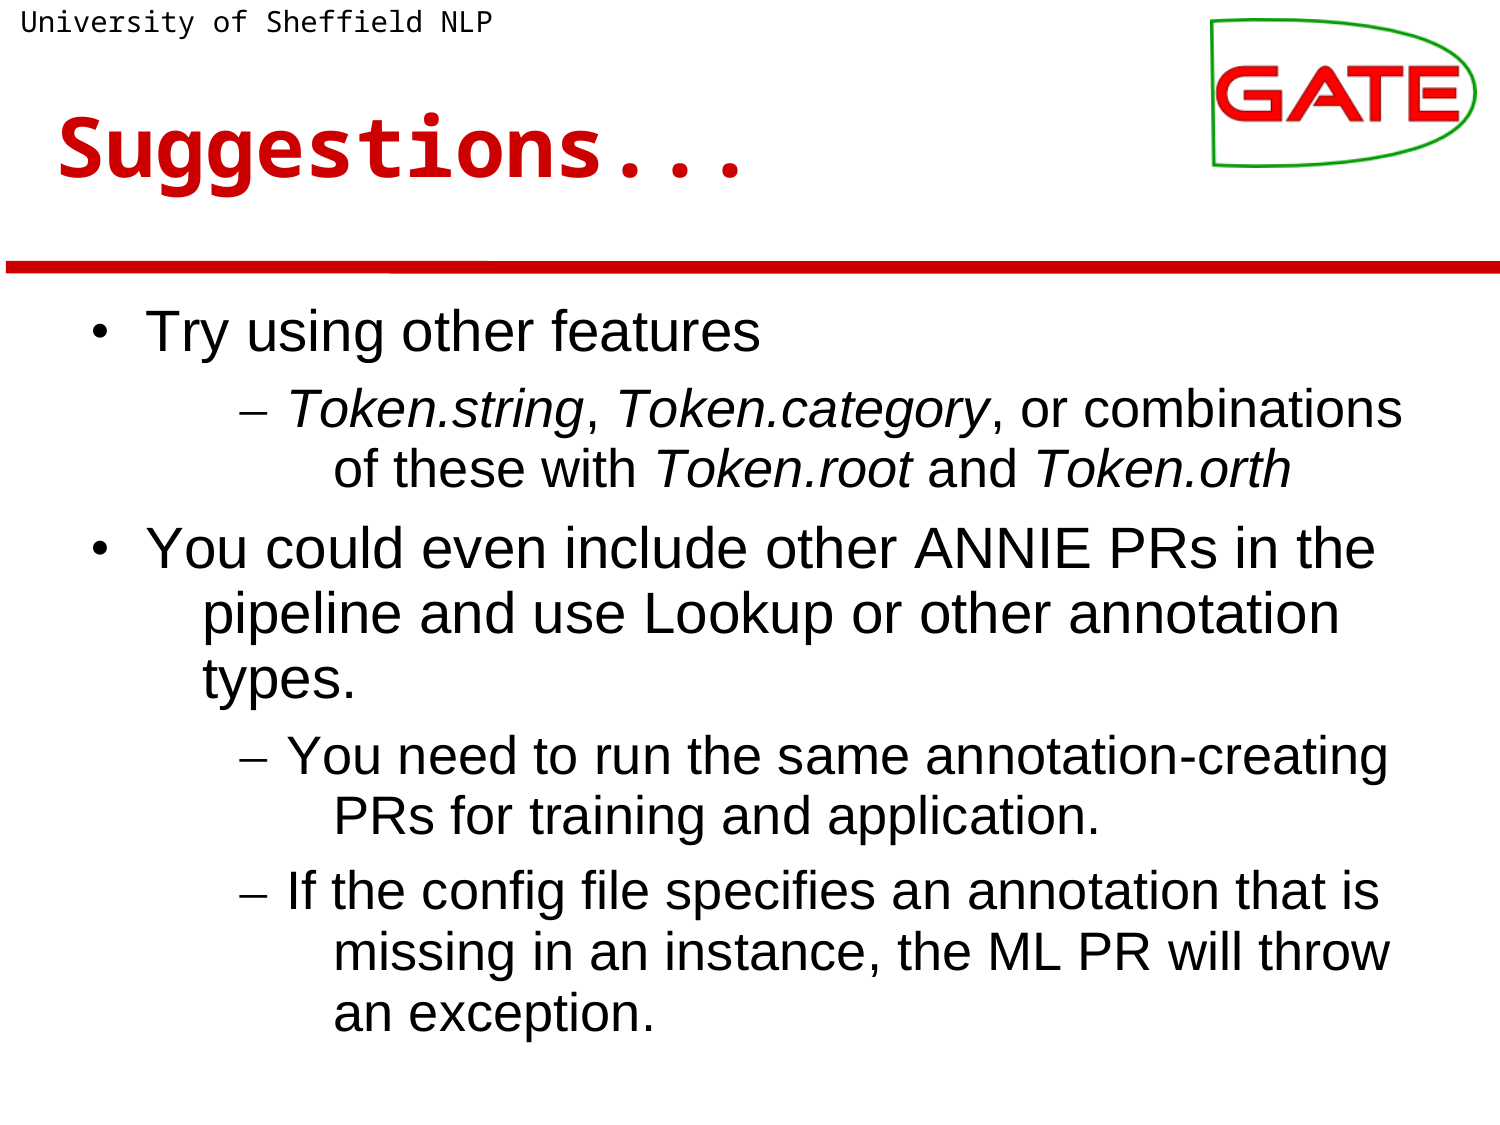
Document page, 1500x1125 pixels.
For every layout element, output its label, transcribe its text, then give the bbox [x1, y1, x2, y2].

list Try using other features Token.string, Token.category, or combinations of these with Token.root and Token.orth You could even include other ANNIE PRs in the pipeline and use Lookup or other annotation types. You need to run the same annotation-creating PRs for training and application. If the config file specifies an annotation that is missing in an instance, the ML PR will throw an exception. [74, 290, 1425, 1101]
picture [1210, 18, 1477, 168]
title Suggestions... [41, 37, 1391, 254]
